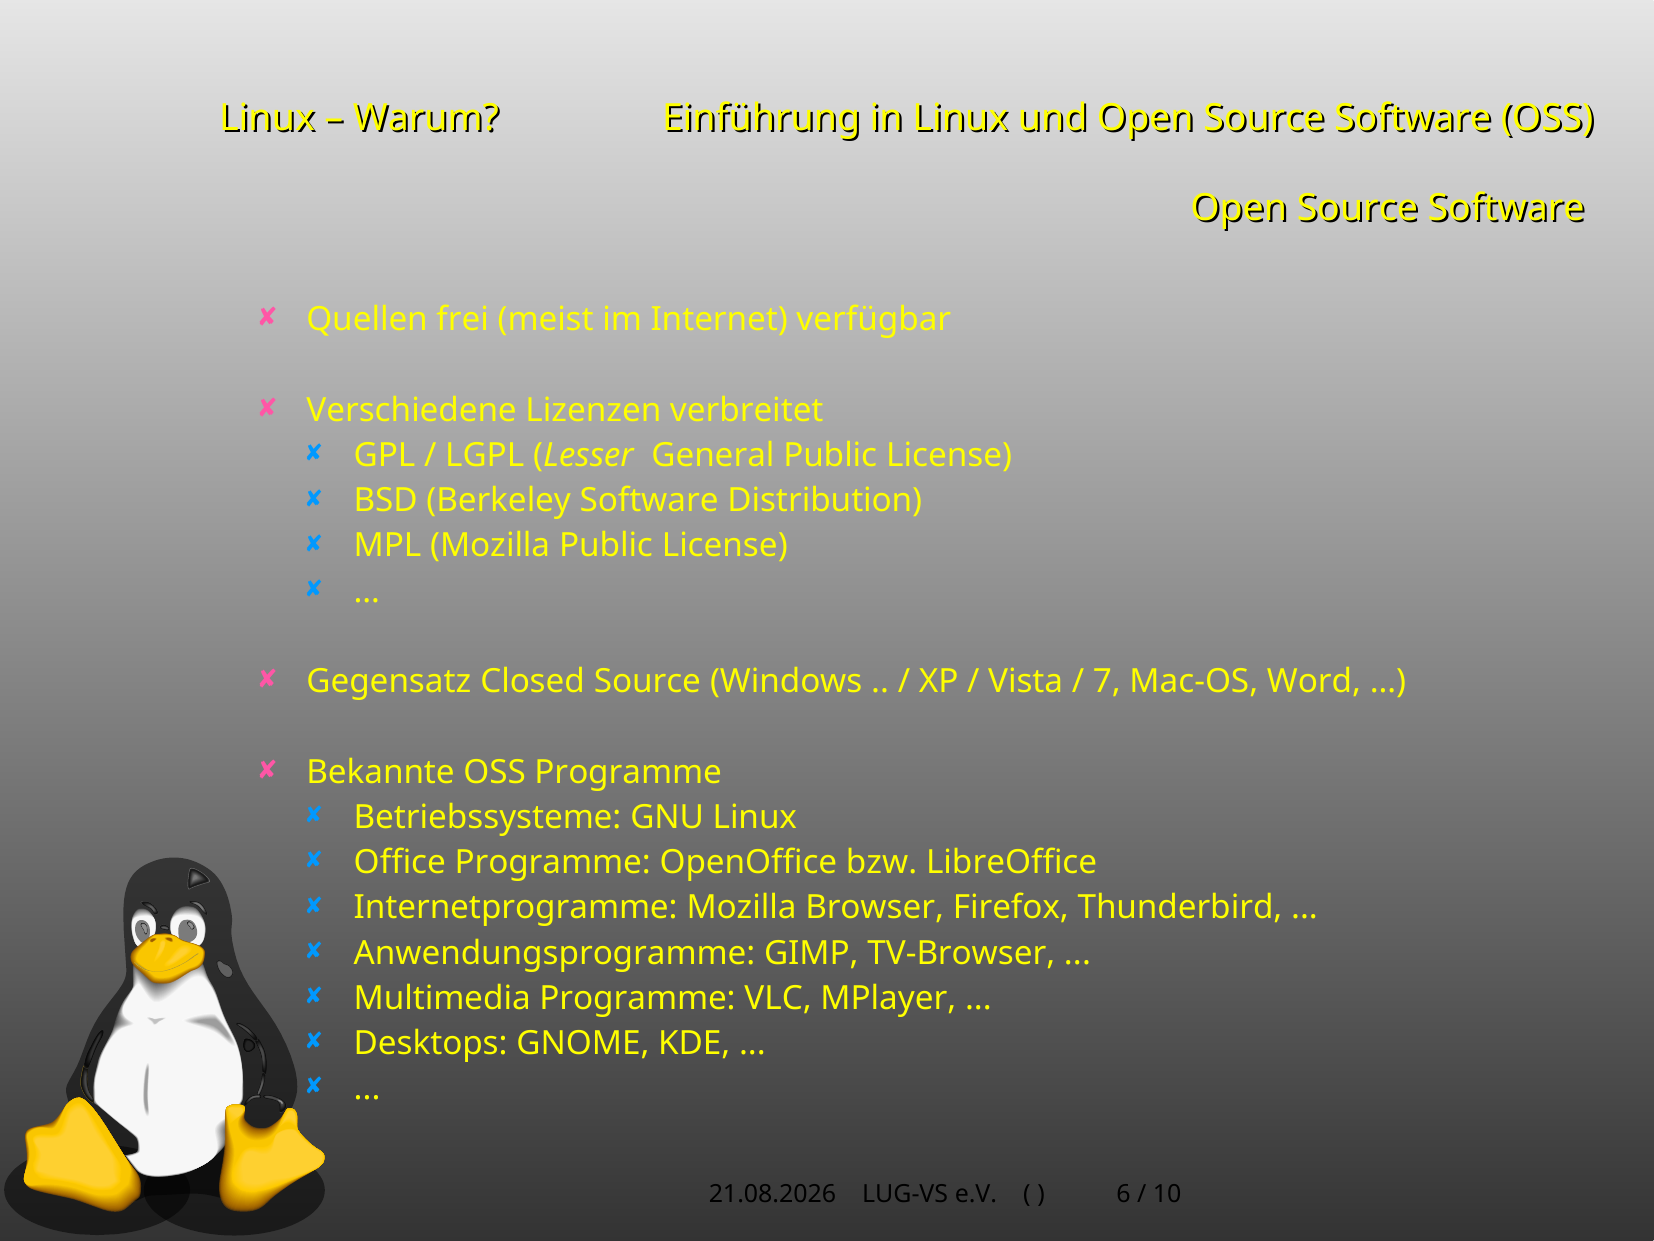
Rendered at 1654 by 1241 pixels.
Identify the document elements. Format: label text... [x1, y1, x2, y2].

title Linux – Warum? Einführung in Linux und Open Source Software (OSS) Open Source Software [167, 58, 1595, 266]
list Quellen frei (meist im Internet) verfügbar Verschiedene Lizenzen verbreitet GPL / LGPL (Lesser General Public License) BSD (Berkeley Software Distribution) MPL (Mozilla Public License) … Gegensatz Closed Source (Windows .. / XP / Vista / 7, Mac-OS, Word, …) Bekannte OSS Programme Betriebssysteme: GNU Linux Office Programme: OpenOffice bzw. LibreOffice Internetprogramme: Mozilla Browser, Firefox, Thunderbird, ... Anwendungsprogramme: GIMP, TV-Browser, ... Multimedia Programme: VLC, MPlayer, ... Desktops: GNOME, KDE, ... ... [259, 295, 1595, 1132]
